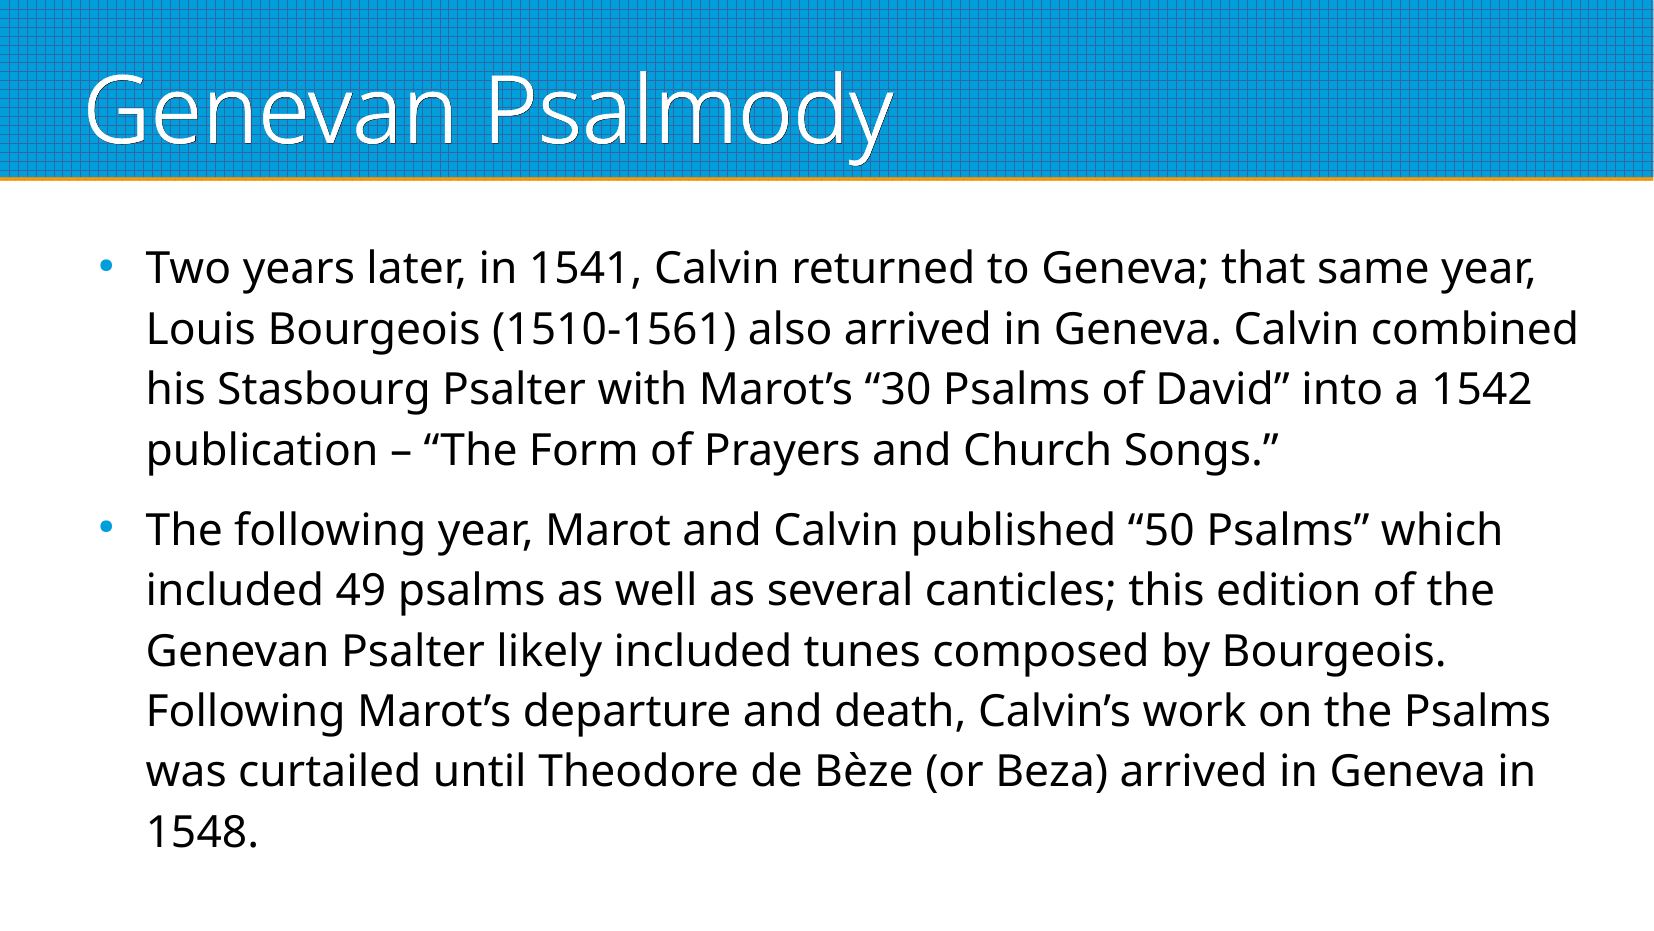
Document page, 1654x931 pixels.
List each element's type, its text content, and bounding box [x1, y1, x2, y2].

list Two years later, in 1541, Calvin returned to Geneva; that same year, Louis Bourgeois (1510-1561) also arrived in Geneva. Calvin combined his Stasbourg Psalter with Marot’s “30 Psalms of David” into a 1542 publication – “The Form of Prayers and Church Songs.” The following year, Marot and Calvin published “50 Psalms” which included 49 psalms as well as several canticles; this edition of the Genevan Psalter likely included tunes composed by Bourgeois. Following Marot’s departure and death, Calvin’s work on the Psalms was curtailed until Theodore de Bèze (or Beza) arrived in Geneva in 1548. [82, 236, 1613, 863]
title Genevan Psalmody [82, 14, 1571, 171]
